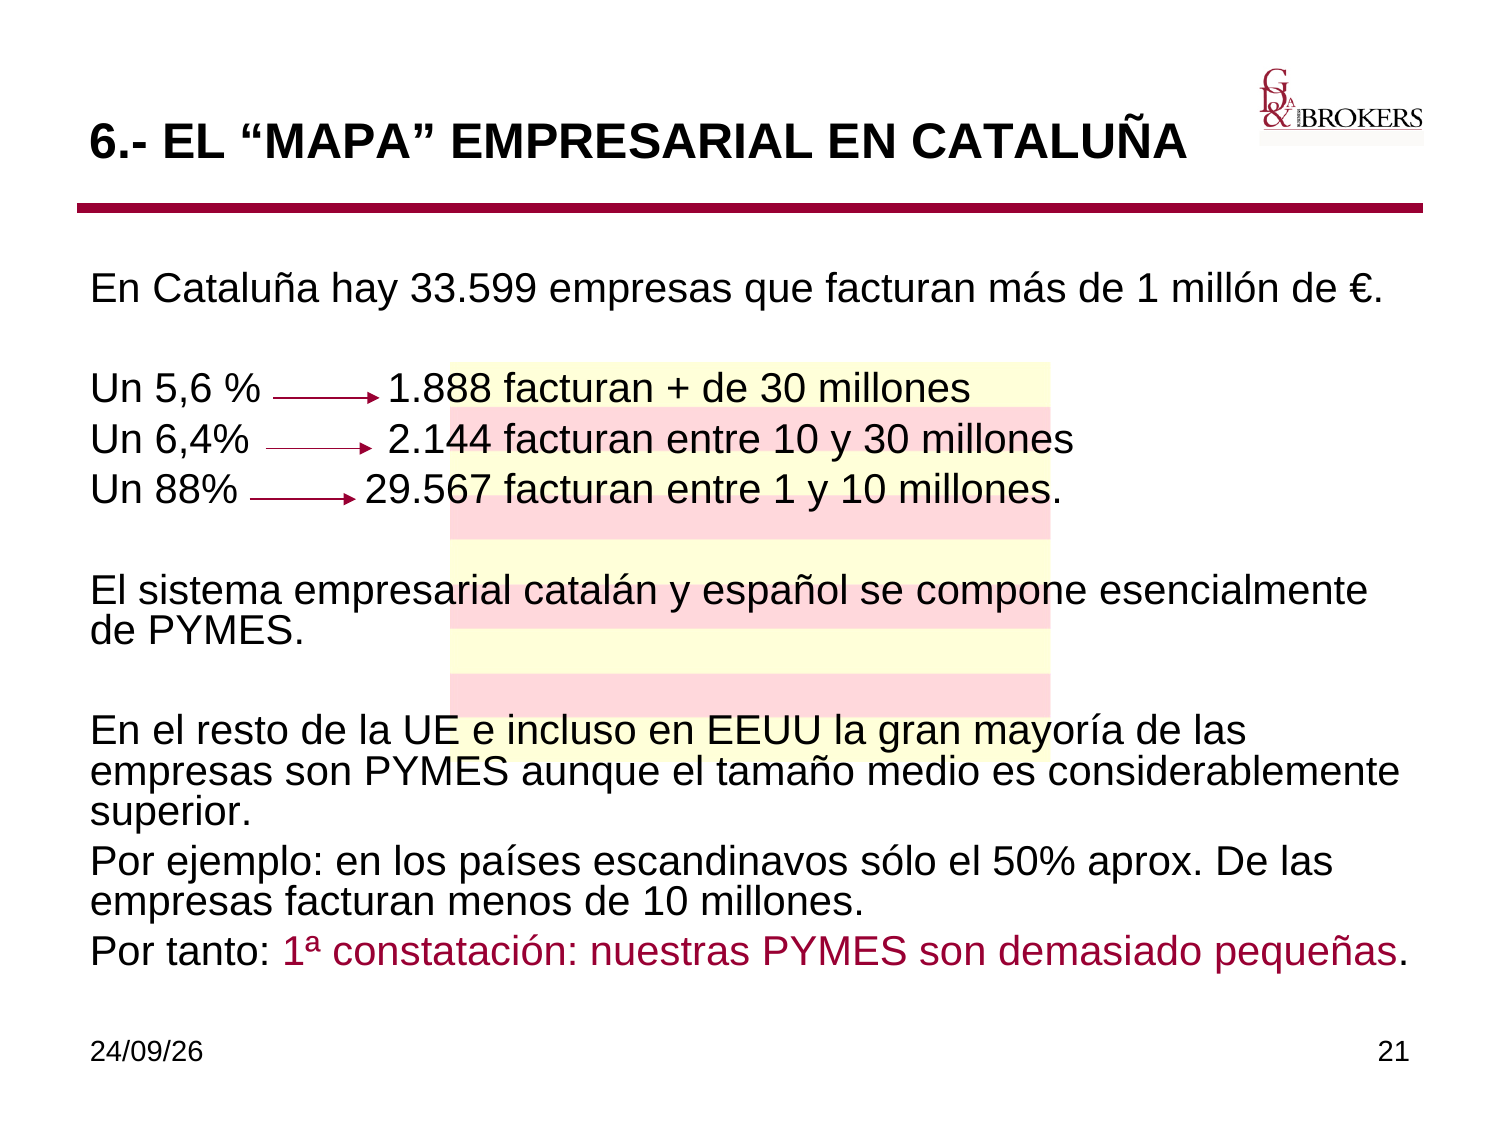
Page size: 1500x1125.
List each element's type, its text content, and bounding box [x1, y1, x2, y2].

title 6.- EL “MAPA” EMPRESARIAL EN CATALUÑA [75, 45, 1426, 233]
list En Cataluña hay 33.599 empresas que facturan más de 1 millón de €. Un 5,6 % 1.888 facturan + de 30 millones Un 6,4% 2.144 facturan entre 10 y 30 millones Un 88% 29.567 facturan entre 1 y 10 millones. El sistema empresarial catalán y español se compone esencialmente de PYMES. En el resto de la UE e incluso en EEUU la gran mayoría de las empresas son PYMES aunque el tamaño medio es considerablemente superior. Por ejemplo: en los países escandinavos sólo el 50% aprox. De las empresas facturan menos de 10 millones. Por tanto: 1ª constatación: nuestras PYMES son demasiado pequeñas. [75, 262, 1426, 1006]
